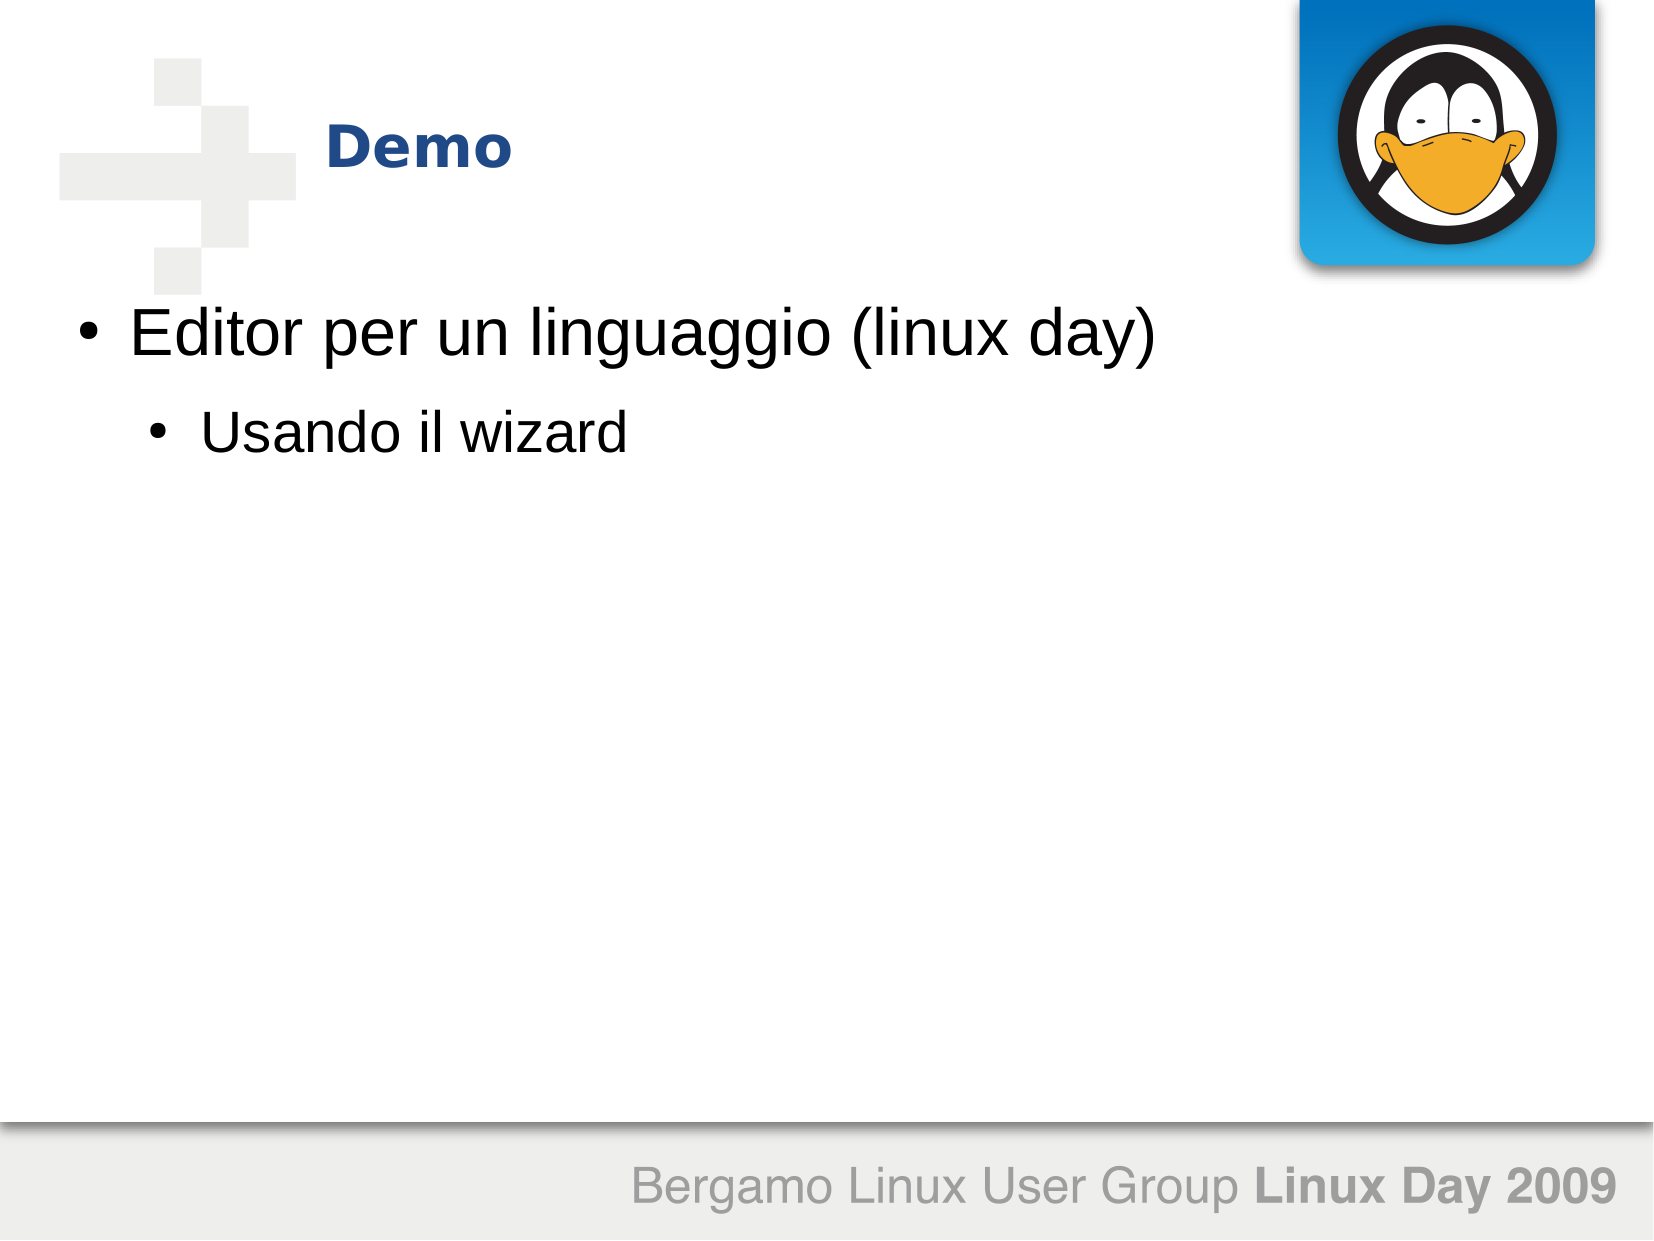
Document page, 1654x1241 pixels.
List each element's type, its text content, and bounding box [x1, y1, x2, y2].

list Editor per un linguaggio (linux day) Usando il wizard [59, 295, 1595, 1078]
title Demo [324, 66, 1247, 229]
picture [0, 0, 1654, 1240]
